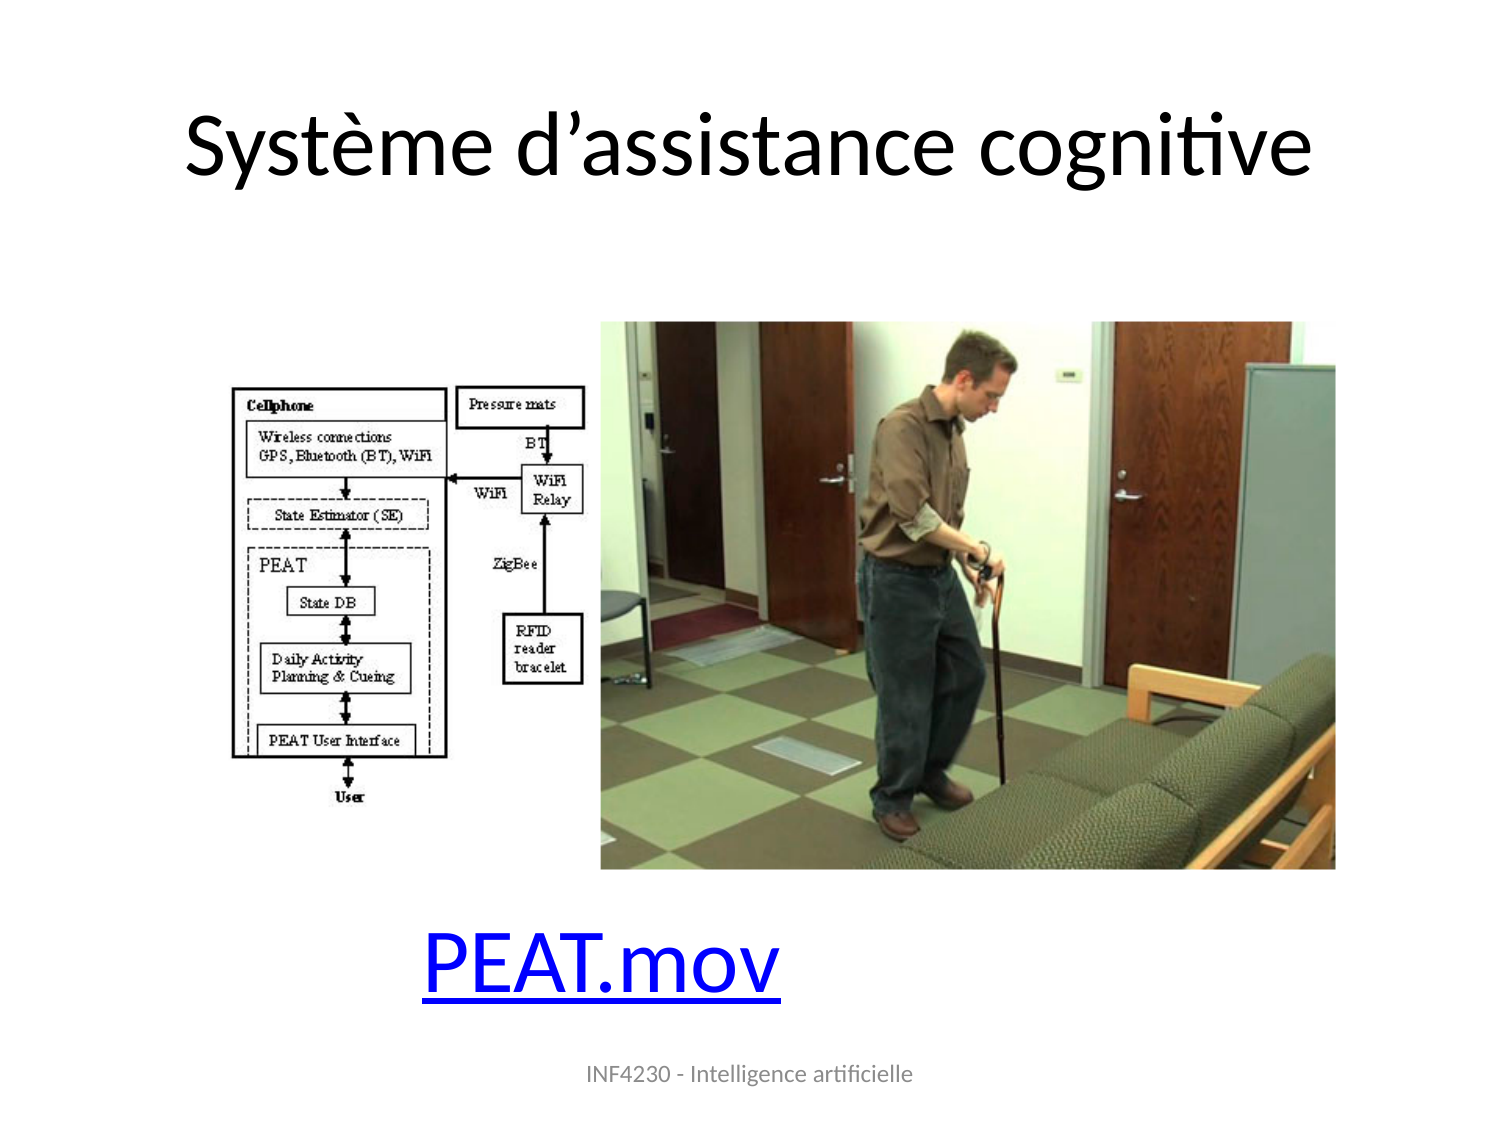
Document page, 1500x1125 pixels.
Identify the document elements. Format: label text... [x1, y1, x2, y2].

title Système d’assistance cognitive [75, 45, 1425, 233]
text_box PEAT.mov [407, 893, 869, 1018]
picture [218, 314, 1353, 887]
footer INF4230 - Intelligence artificielle [512, 1042, 988, 1103]
